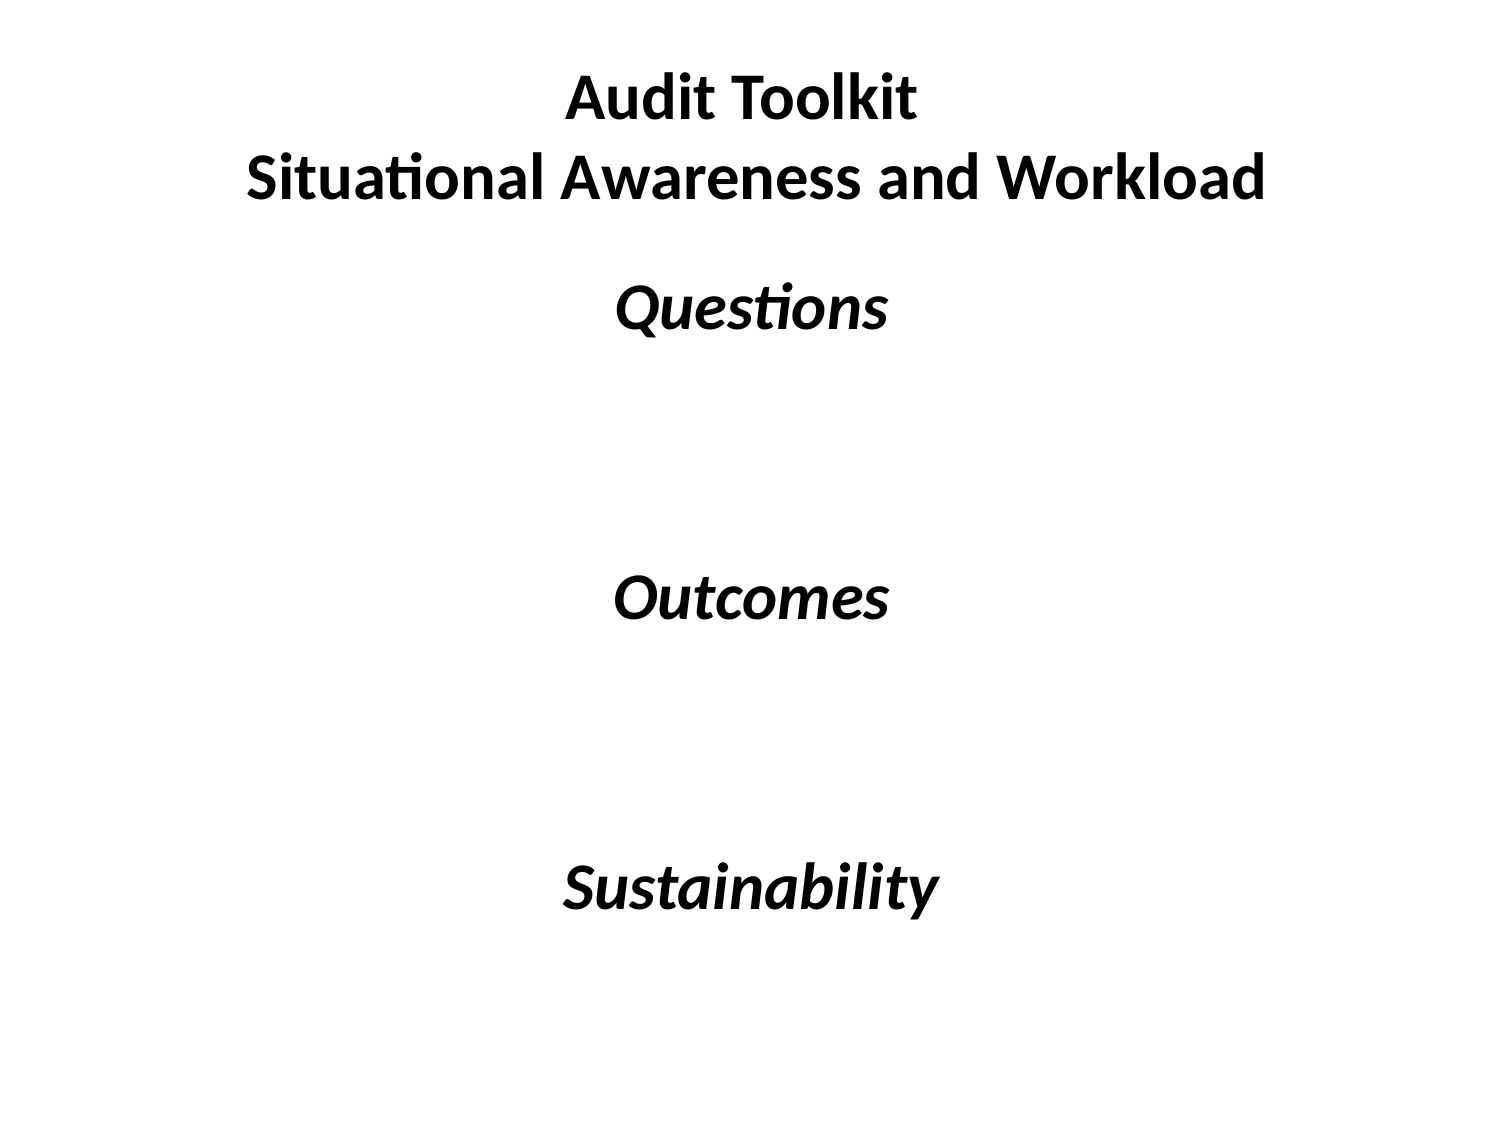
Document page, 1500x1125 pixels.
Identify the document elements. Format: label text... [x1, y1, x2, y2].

list Questions Outcomes Sustainability [76, 255, 1427, 1059]
title Audit Toolkit Situational Awareness and Workload [75, 45, 1426, 209]
